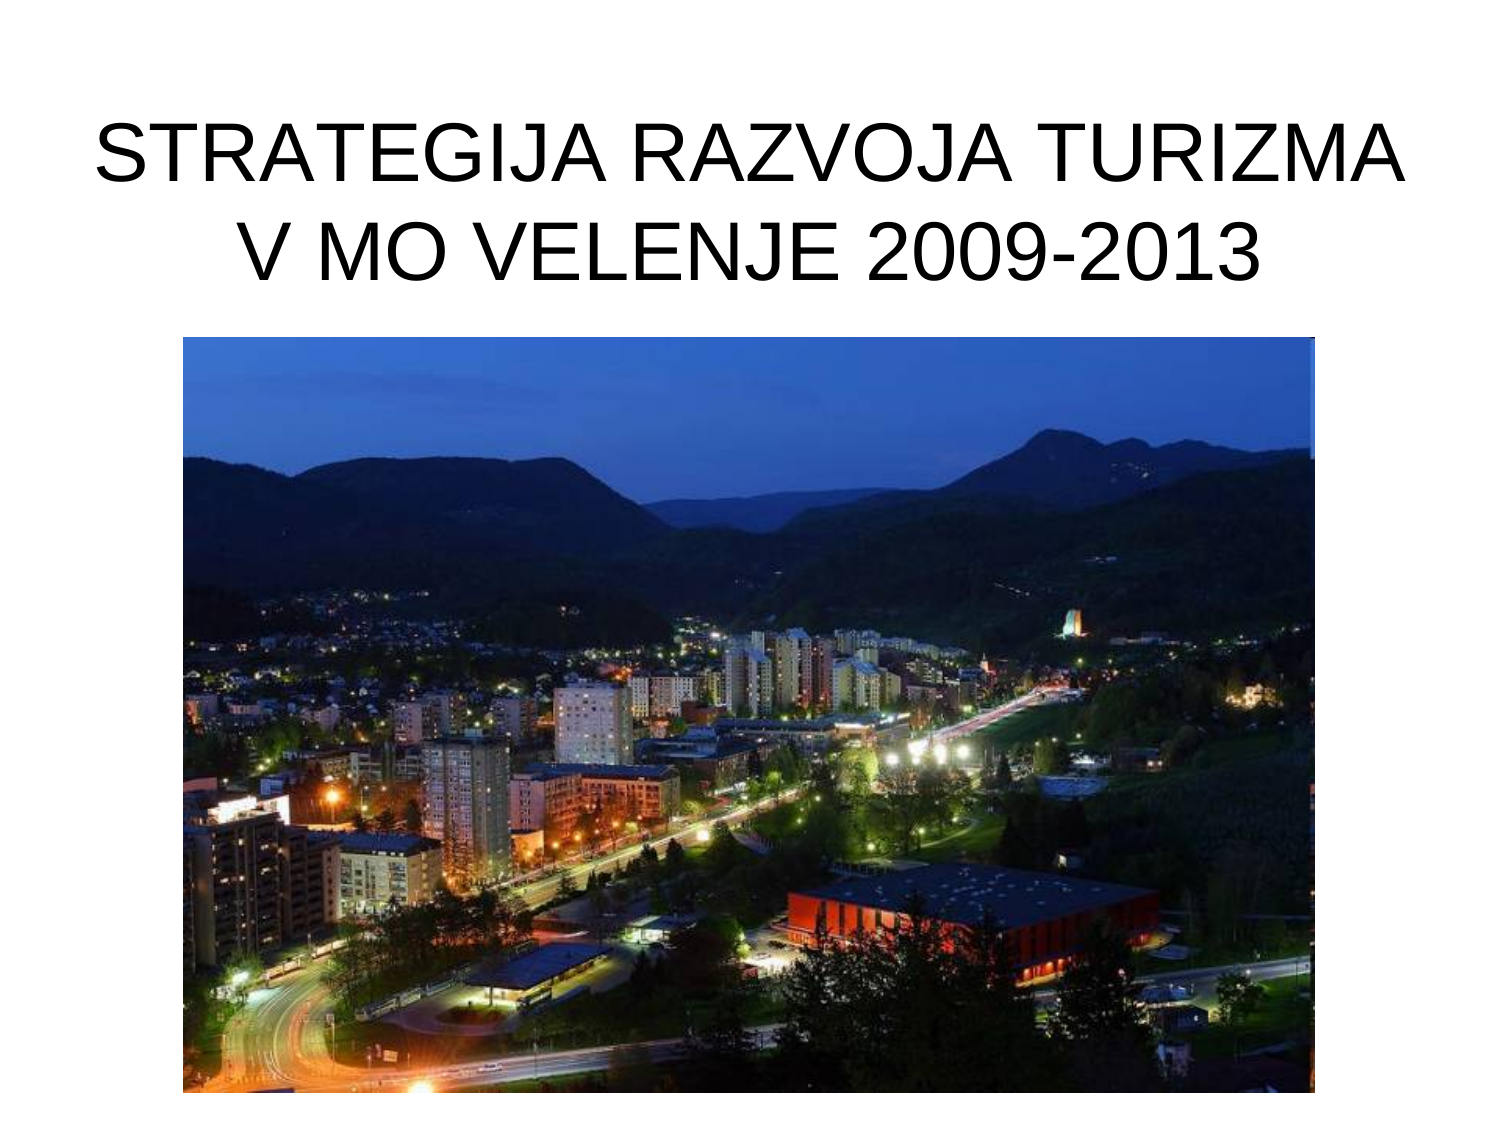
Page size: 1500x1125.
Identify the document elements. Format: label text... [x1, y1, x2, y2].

title STRATEGIJA RAZVOJA TURIZMA V MO VELENJE 2009-2013 [75, 45, 1426, 351]
picture [183, 337, 1315, 1093]
